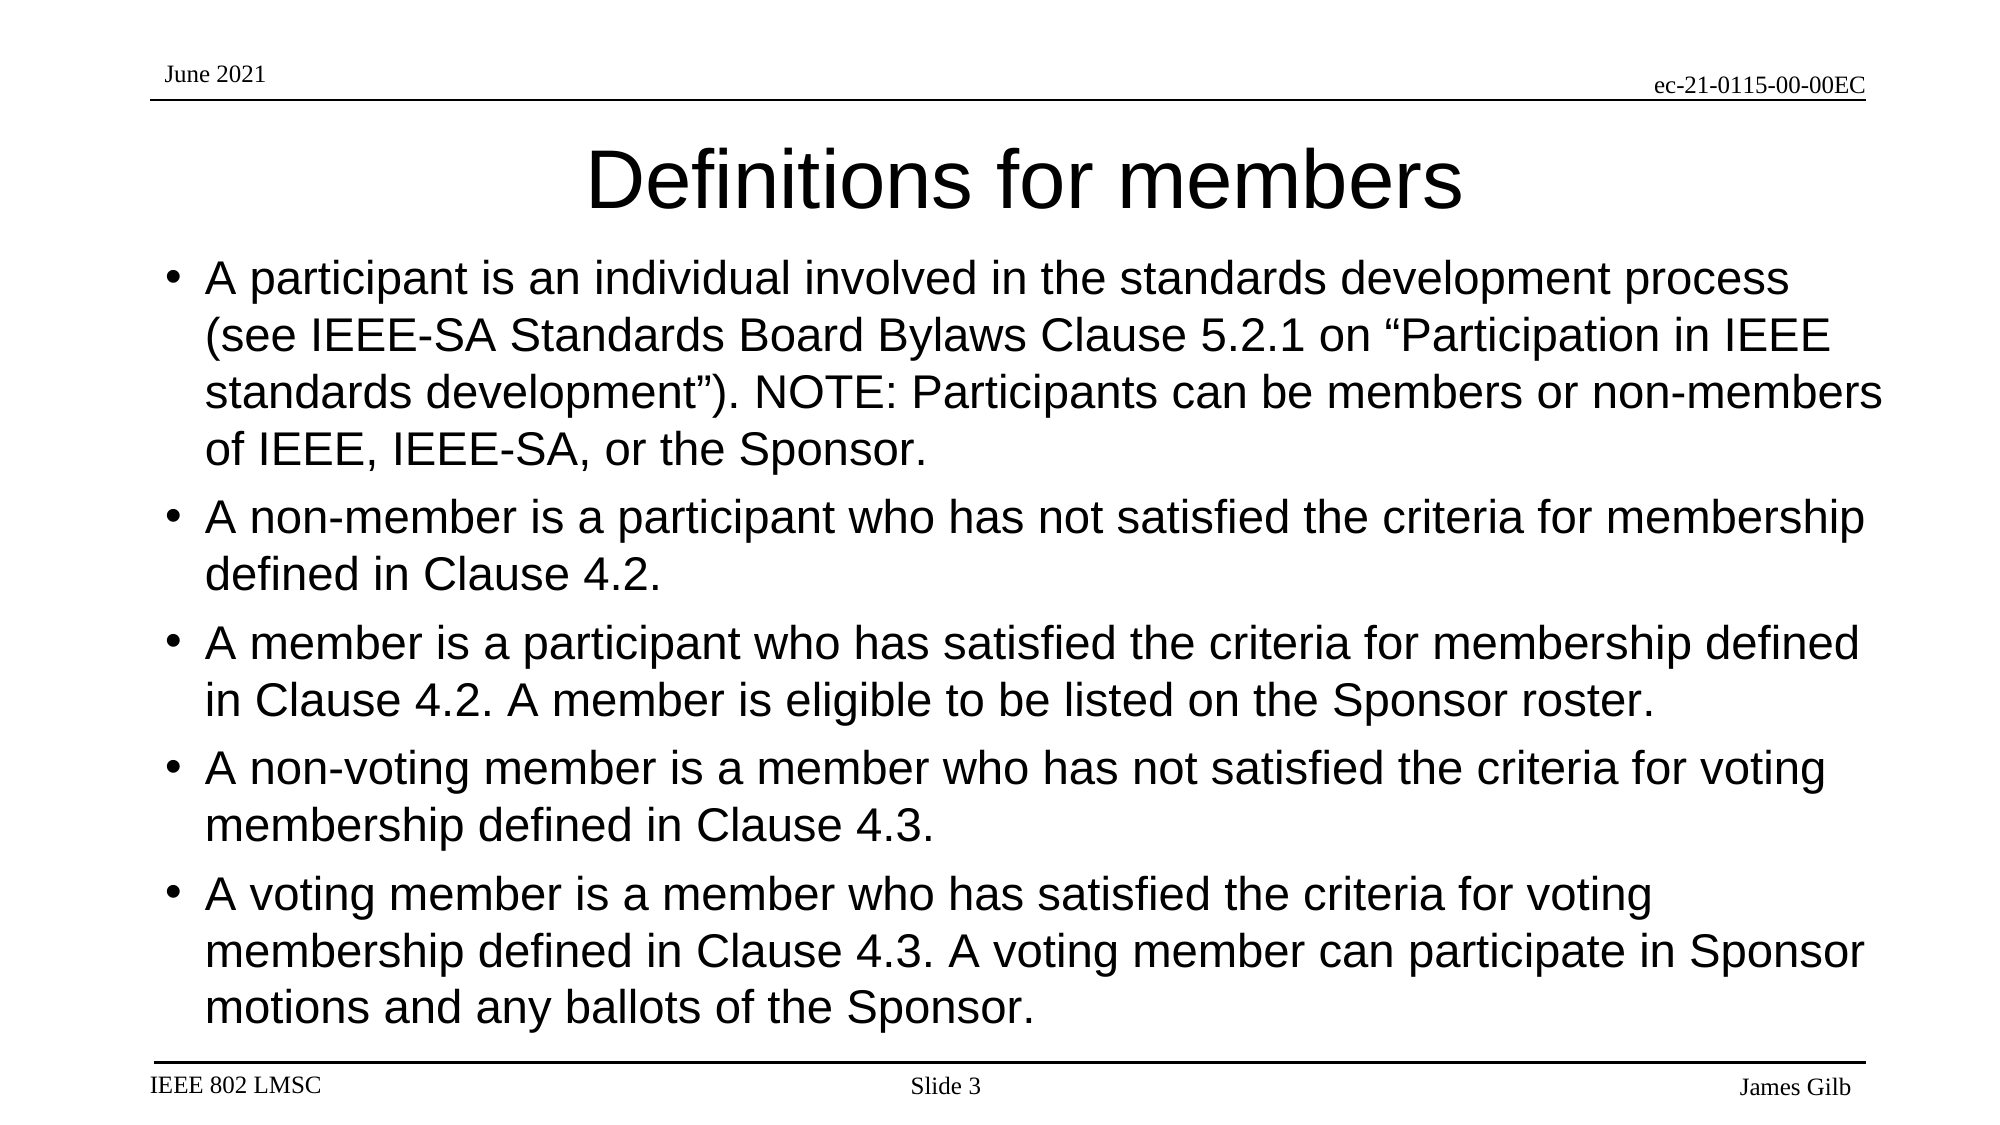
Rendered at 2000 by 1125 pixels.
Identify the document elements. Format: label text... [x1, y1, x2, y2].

list A participant is an individual involved in the standards development process (see IEEE-SA Standards Board Bylaws Clause 5.2.1 on “Participation in IEEE standards development”). NOTE: Participants can be members or non-members of IEEE, IEEE-SA, or the Sponsor. A non-member is a participant who has not satisfied the criteria for membership defined in Clause 4.2. A member is a participant who has satisfied the criteria for membership defined in Clause 4.2. A member is eligible to be listed on the Sponsor roster. A non-voting member is a member who has not satisfied the criteria for voting membership defined in Clause 4.3. A voting member is a member who has satisfied the criteria for voting membership defined in Clause 4.3. A voting member can participate in Sponsor motions and any ballots of the Sponsor. [149, 239, 1900, 1051]
title Definitions for members [149, 112, 1900, 238]
